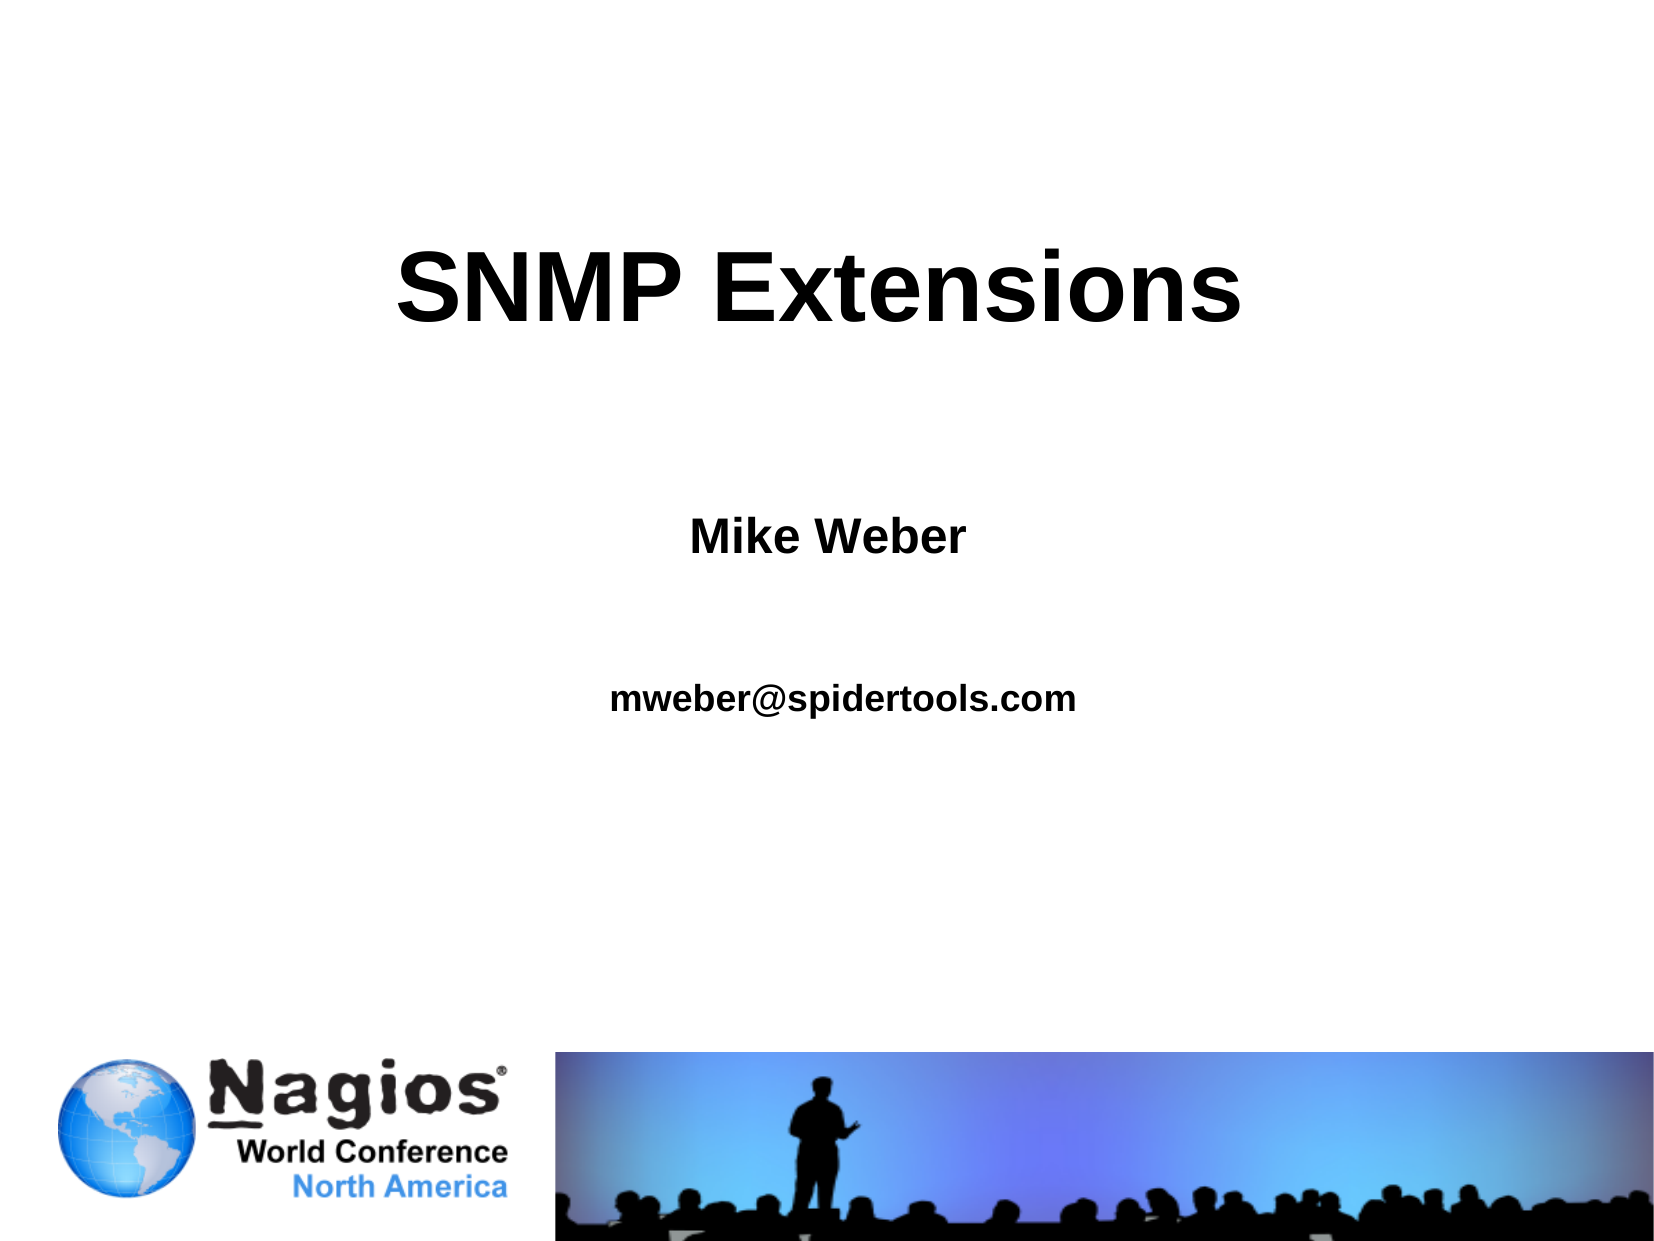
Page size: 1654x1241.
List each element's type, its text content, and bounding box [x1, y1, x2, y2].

picture [555, 1052, 1654, 1241]
picture [58, 1058, 509, 1228]
text_box mweber@spidertools.com [16, 670, 1654, 728]
text_box Mike Weber [1, 500, 1654, 572]
text_box SNMP Extensions [241, 224, 1260, 500]
